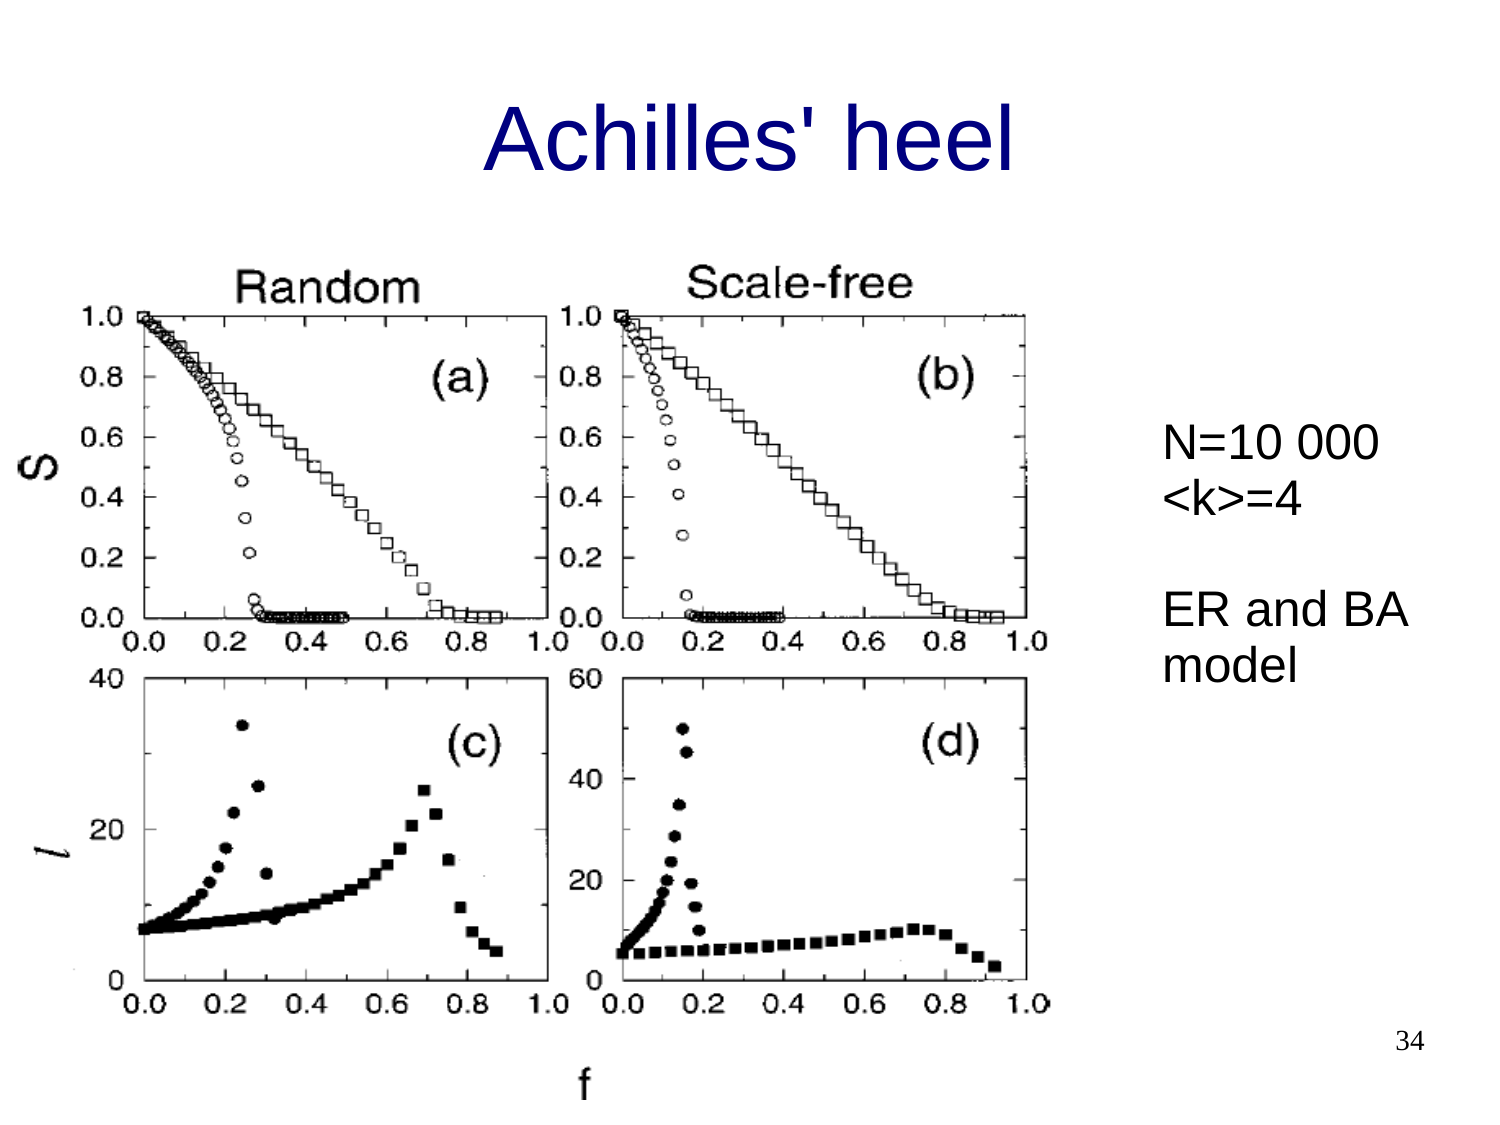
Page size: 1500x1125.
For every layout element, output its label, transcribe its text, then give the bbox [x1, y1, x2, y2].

picture [0, 237, 1075, 1101]
title Achilles' heel [74, 44, 1425, 233]
text_box N=10 000 <k>=4 ER and BA model [1147, 406, 1426, 701]
